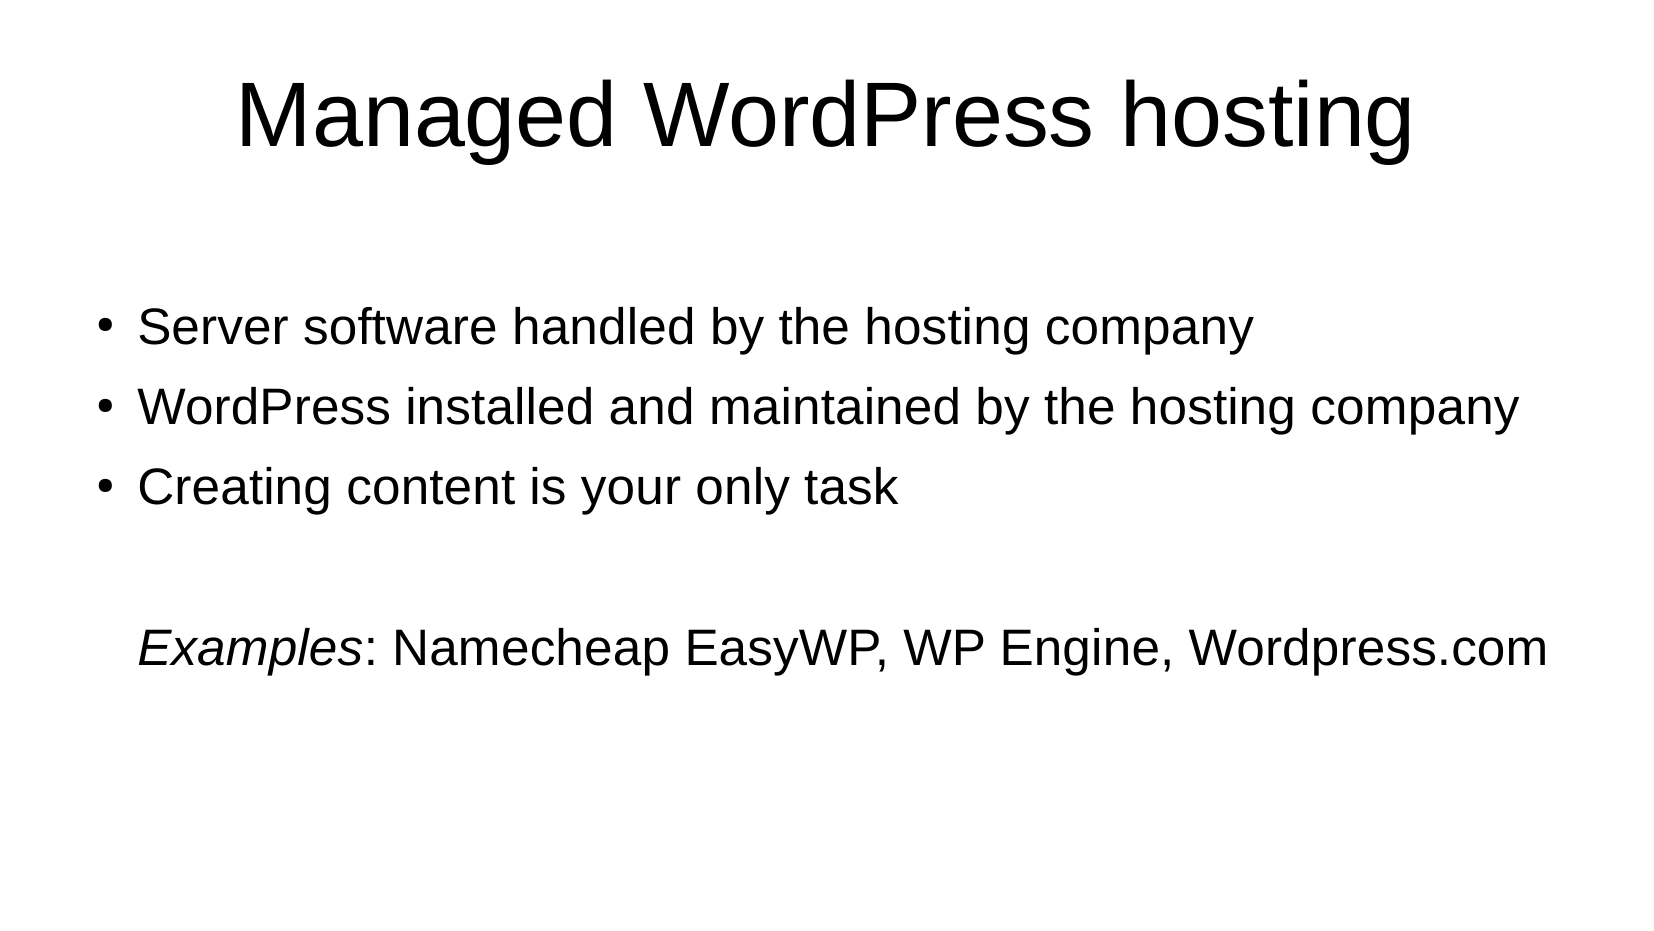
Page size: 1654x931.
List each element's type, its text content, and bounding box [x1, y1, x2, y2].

title Managed WordPress hosting [82, 37, 1571, 193]
list Server software handled by the hosting company WordPress installed and maintained by the hosting company Creating content is your only task Examples: Namecheap EasyWP, WP Engine, Wordpress.com [82, 217, 1571, 758]
